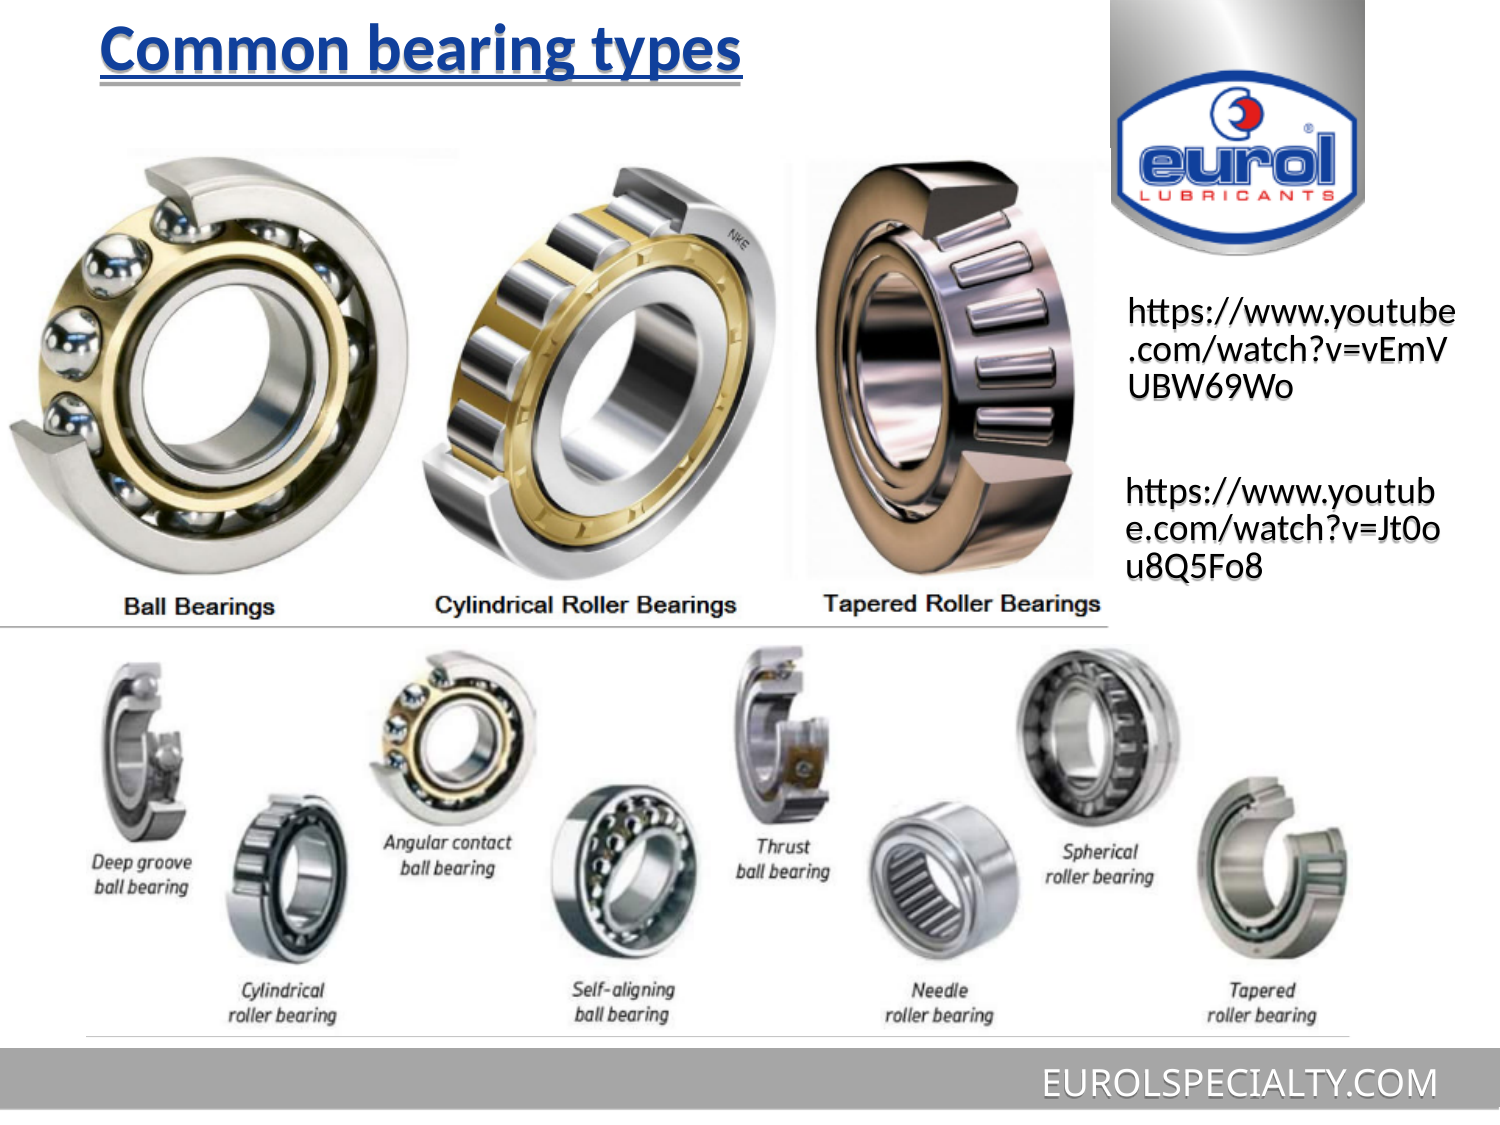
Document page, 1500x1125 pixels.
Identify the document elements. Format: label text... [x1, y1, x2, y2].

text_box Common bearing types [100, 4, 1058, 114]
picture [86, 644, 1353, 1036]
text_box https://www.youtube.com/watch?v=vEmVUBW69Wo [1112, 279, 1473, 384]
text_box https://www.youtube.com/watch?v=Jt0ou8Q5Fo8 [1110, 458, 1459, 563]
picture [0, 149, 1111, 626]
